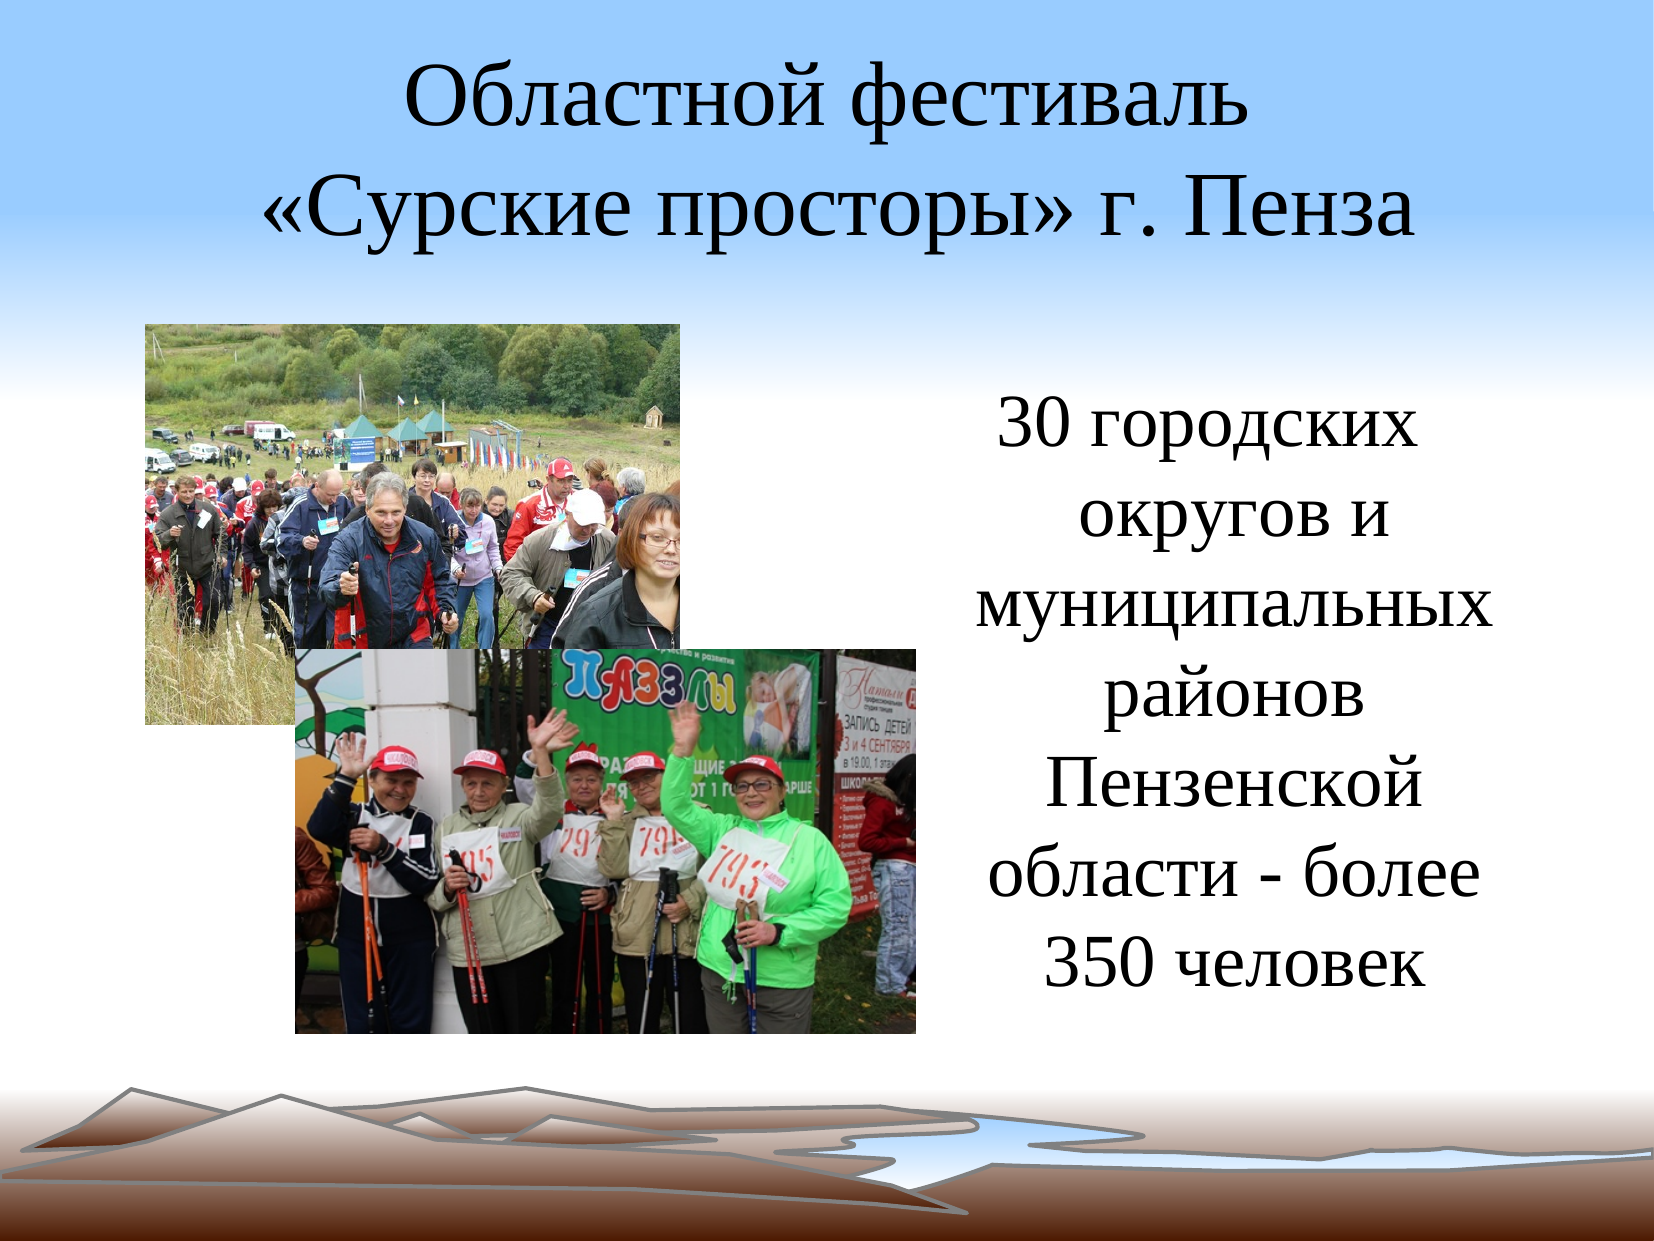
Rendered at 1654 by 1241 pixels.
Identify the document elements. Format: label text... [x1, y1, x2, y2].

list 30 городских округов и муниципальных районов Пензенской области - более 350 человек [845, 261, 1535, 1101]
title Областной фестиваль «Сурские просторы» г. Пенза [121, 33, 1534, 237]
picture [145, 324, 916, 1034]
